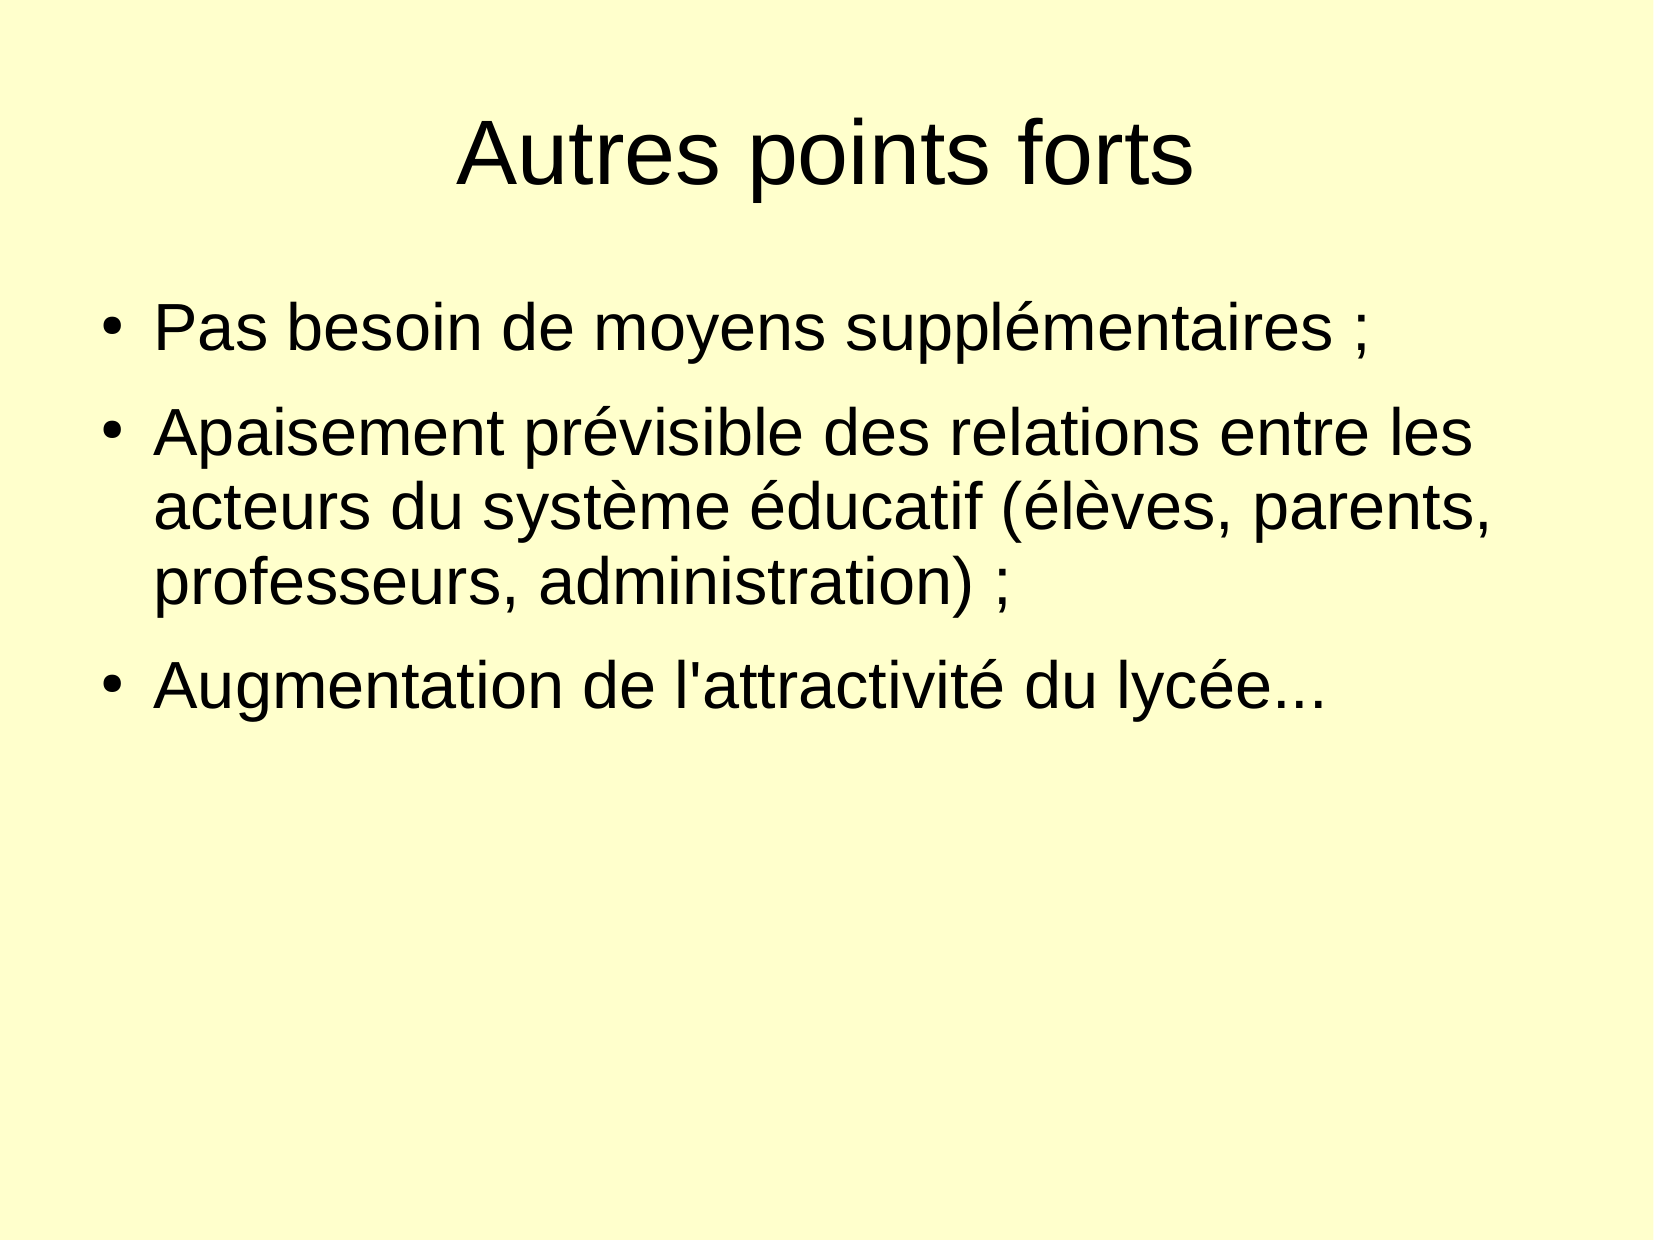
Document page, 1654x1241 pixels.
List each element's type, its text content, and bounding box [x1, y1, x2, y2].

title Autres points forts [82, 49, 1571, 257]
list Pas besoin de moyens supplémentaires ; Apaisement prévisible des relations entre les acteurs du système éducatif (élèves, parents, professeurs, administration) ; Augmentation de l'attractivité du lycée... [82, 290, 1571, 1010]
